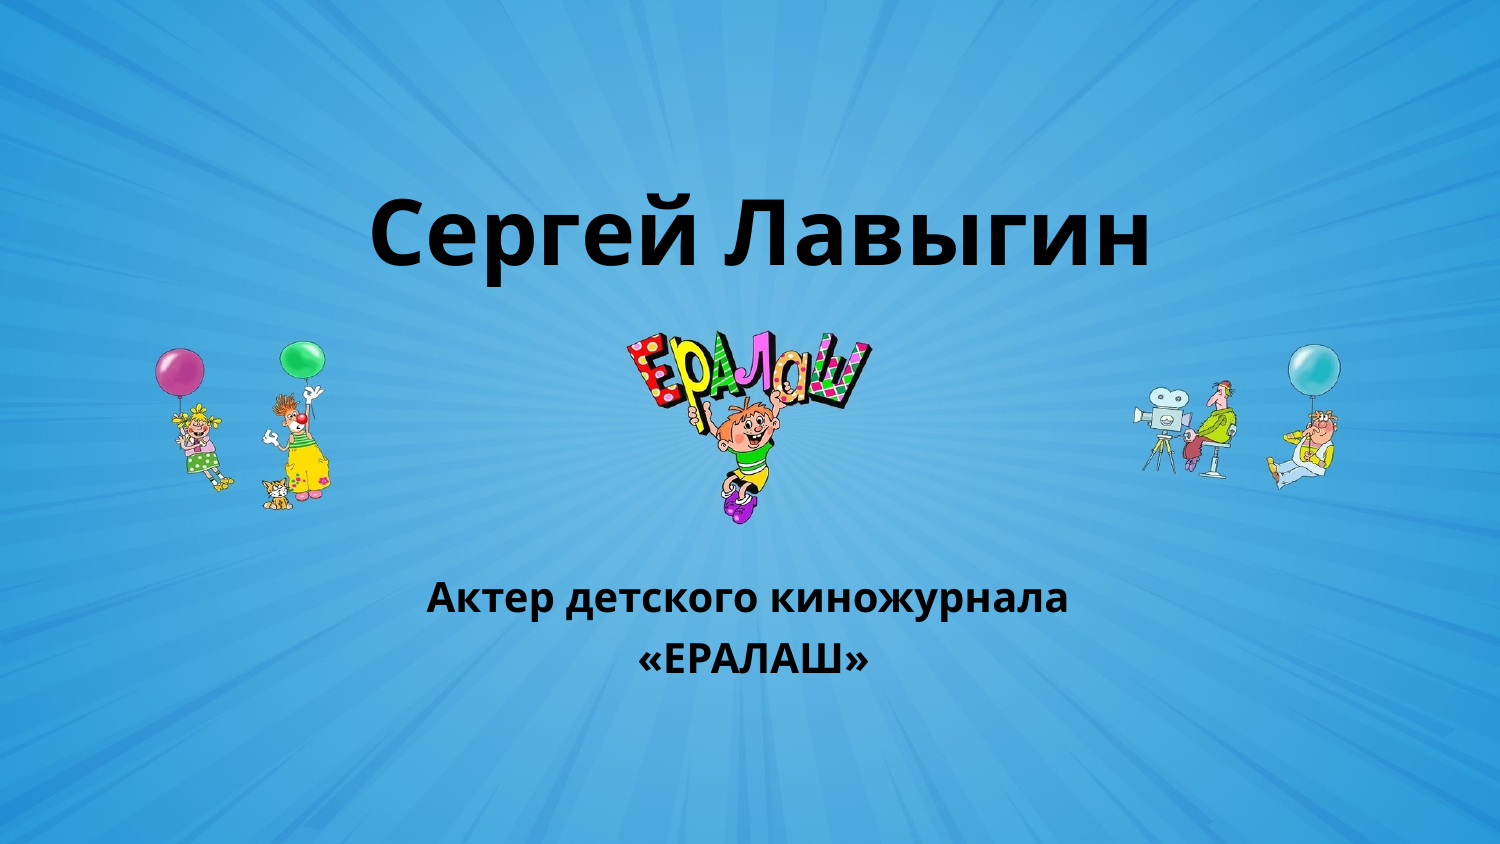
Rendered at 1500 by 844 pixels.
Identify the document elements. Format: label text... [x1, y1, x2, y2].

subtitle Актер детского киножурнала «ЕРАЛАШ» [223, 563, 1274, 780]
picture [0, 0, 1500, 844]
title Сергей Лавыгин [123, 138, 1399, 320]
